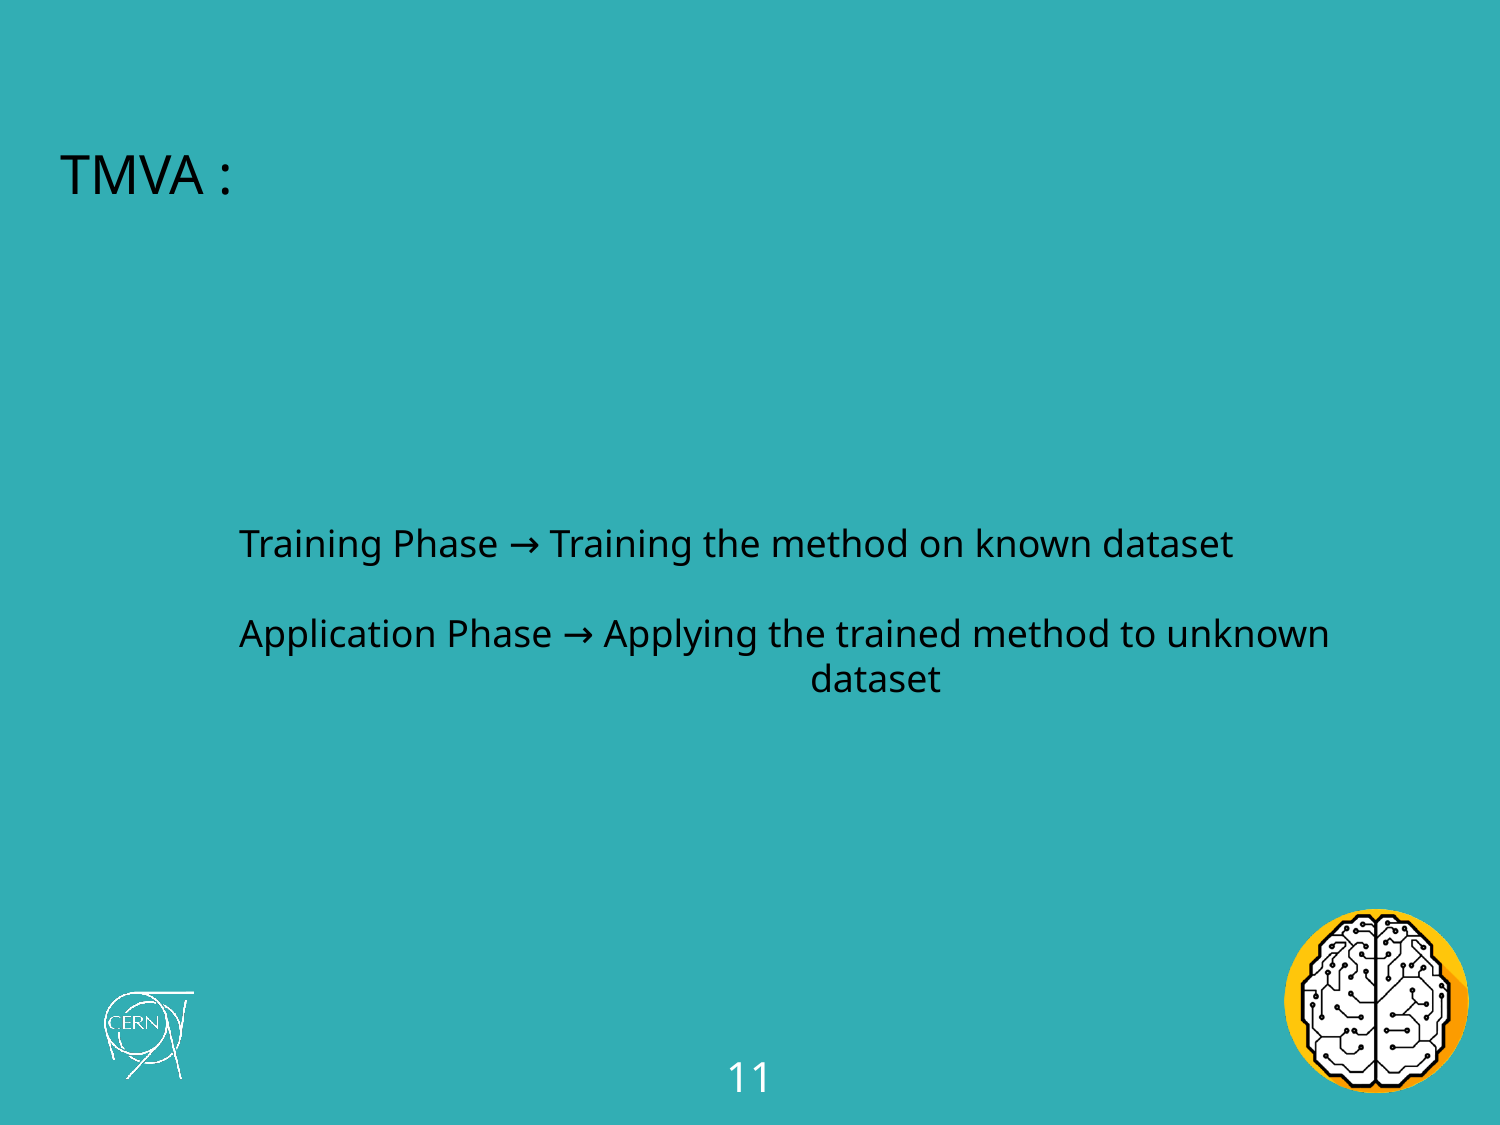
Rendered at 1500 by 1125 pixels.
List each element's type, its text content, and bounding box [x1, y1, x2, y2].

picture [1277, 902, 1474, 1099]
slide_number <number> [581, 1049, 919, 1110]
picture [103, 991, 195, 1080]
title TMVA : Training Phase → Training the method on known dataset Application Phase → Applying the trained method to unknown dataset [45, 90, 1500, 751]
